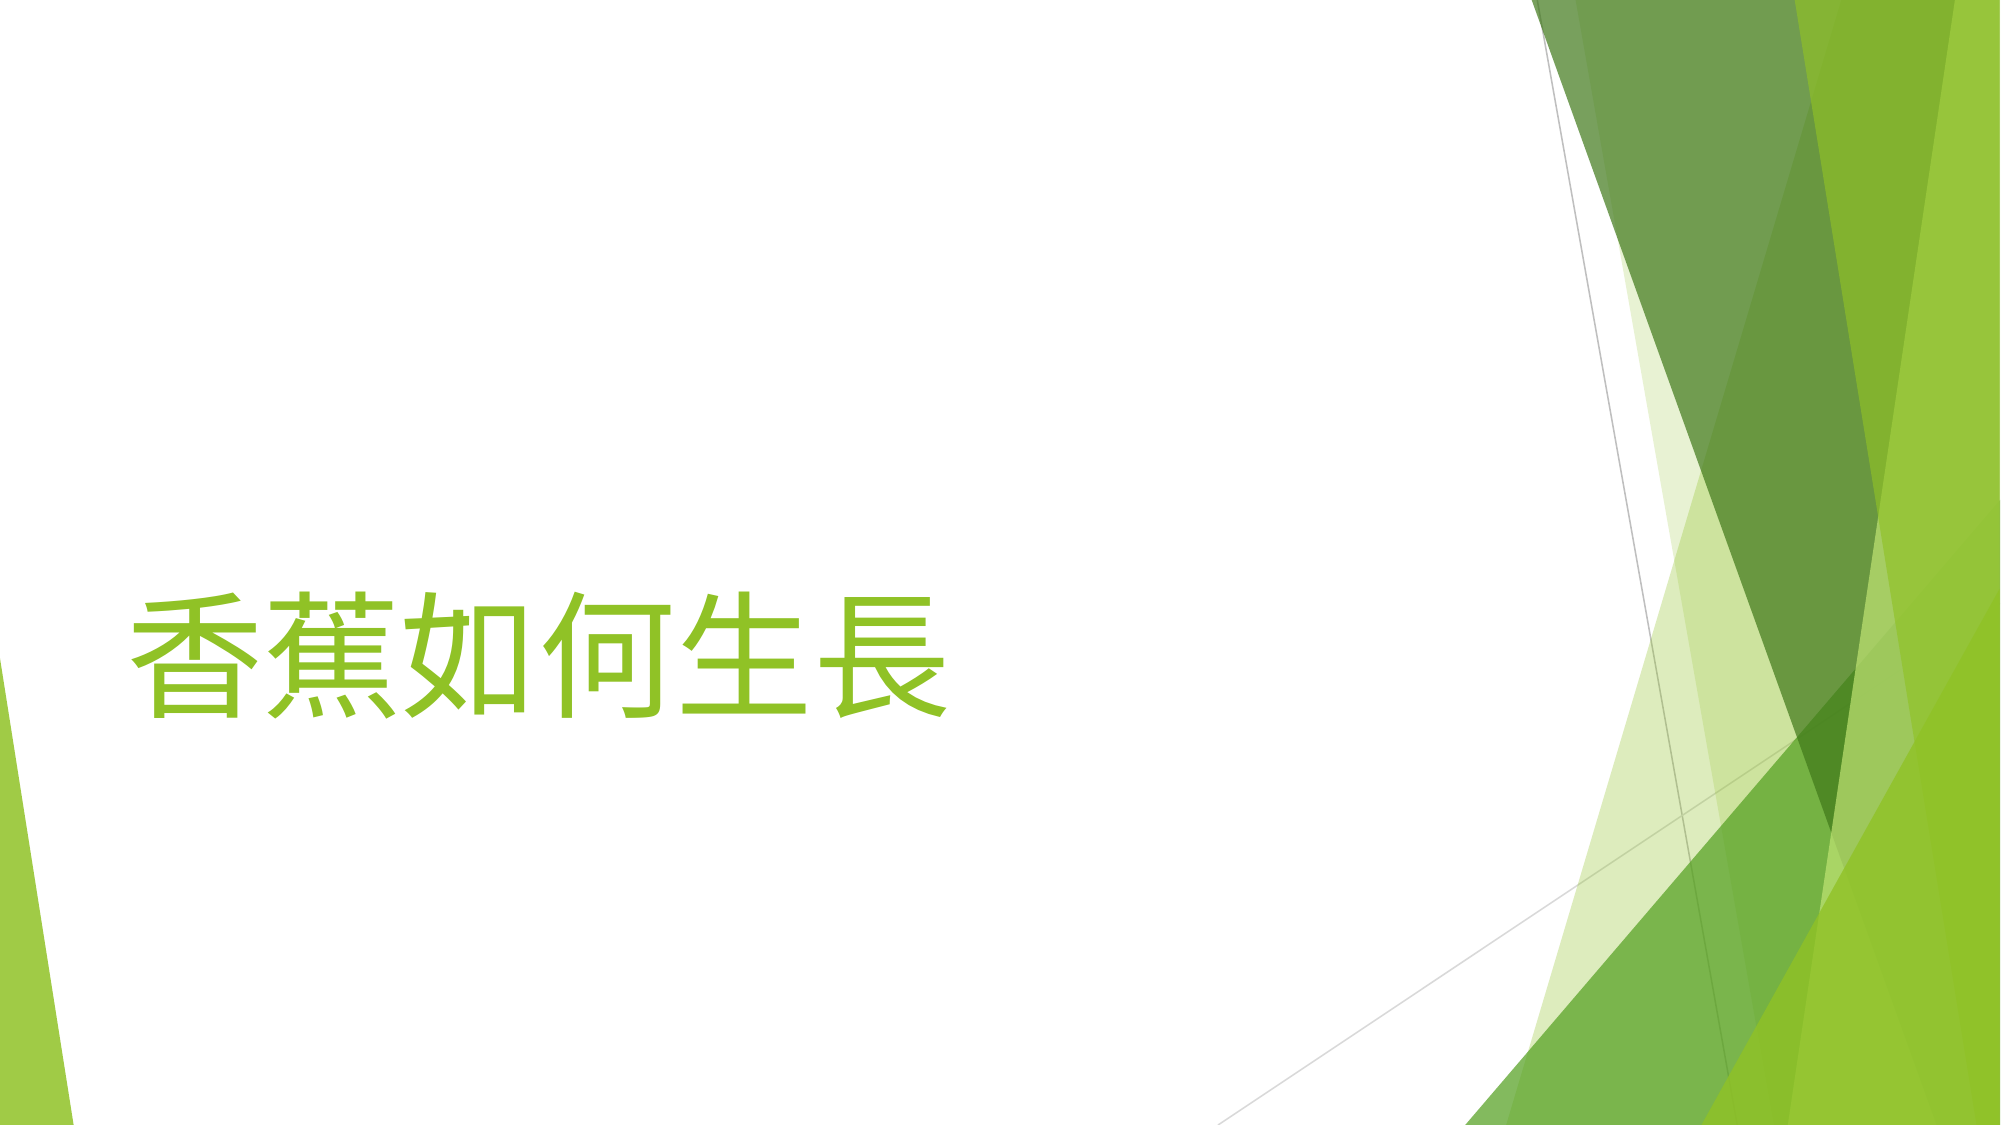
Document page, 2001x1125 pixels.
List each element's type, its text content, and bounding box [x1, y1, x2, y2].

title 香蕉如何生長 [111, 443, 1522, 743]
